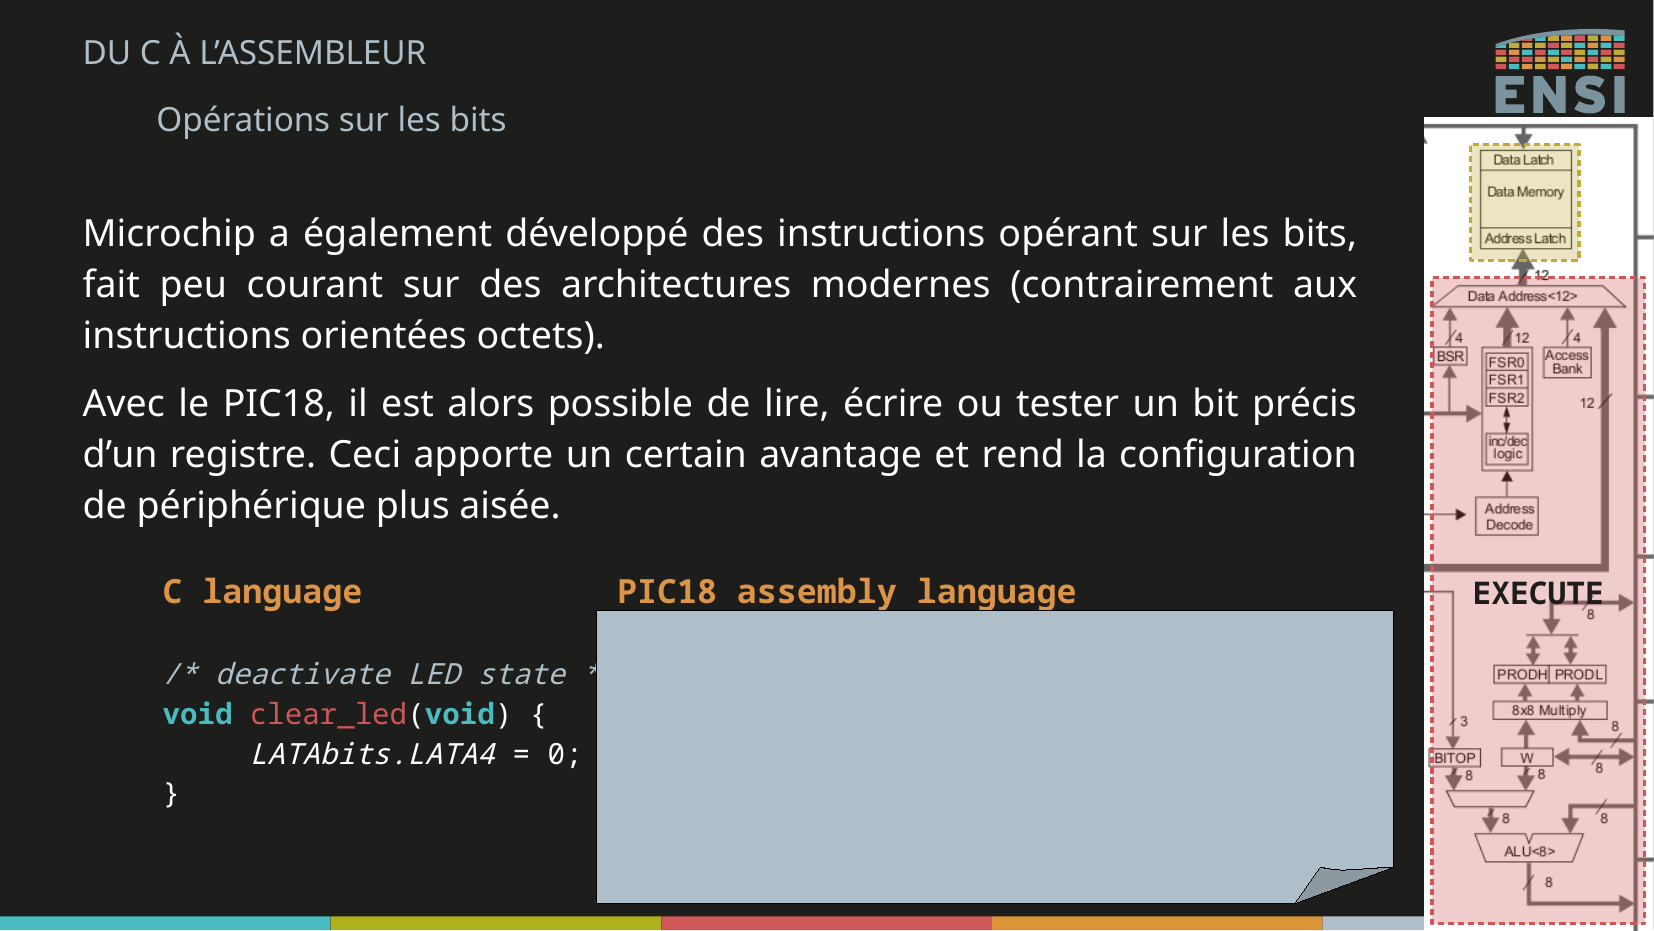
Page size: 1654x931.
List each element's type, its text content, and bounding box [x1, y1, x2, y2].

text_box C language /* deactivate LED state */ void clear_led(void) { LATAbits.LATA4 = 0; } [147, 561, 602, 857]
picture [1424, 117, 1654, 931]
text_box [1470, 144, 1579, 261]
list Microchip a également développé des instructions opérant sur les bits, fait peu courant sur des architectures modernes (contrairement aux instructions orientées octets). Avec le PIC18, il est alors possible de lire, écrire ou tester un bit précis d’un registre. Ceci apporte un certain avantage et rend la configuration de périphérique plus aisée. [82, 206, 1359, 916]
text_box [596, 610, 1394, 904]
text_box PIC18 assembly language ; deactivate LED state clear_led: BCF LATA, 4 RETURN [602, 561, 1252, 610]
text_box EXECUTE [1431, 563, 1645, 610]
text_box [1431, 610, 1645, 924]
text_box [1431, 277, 1645, 563]
title DU C À L’ASSEMBLEUR Opérations sur les bits [82, 0, 1467, 148]
